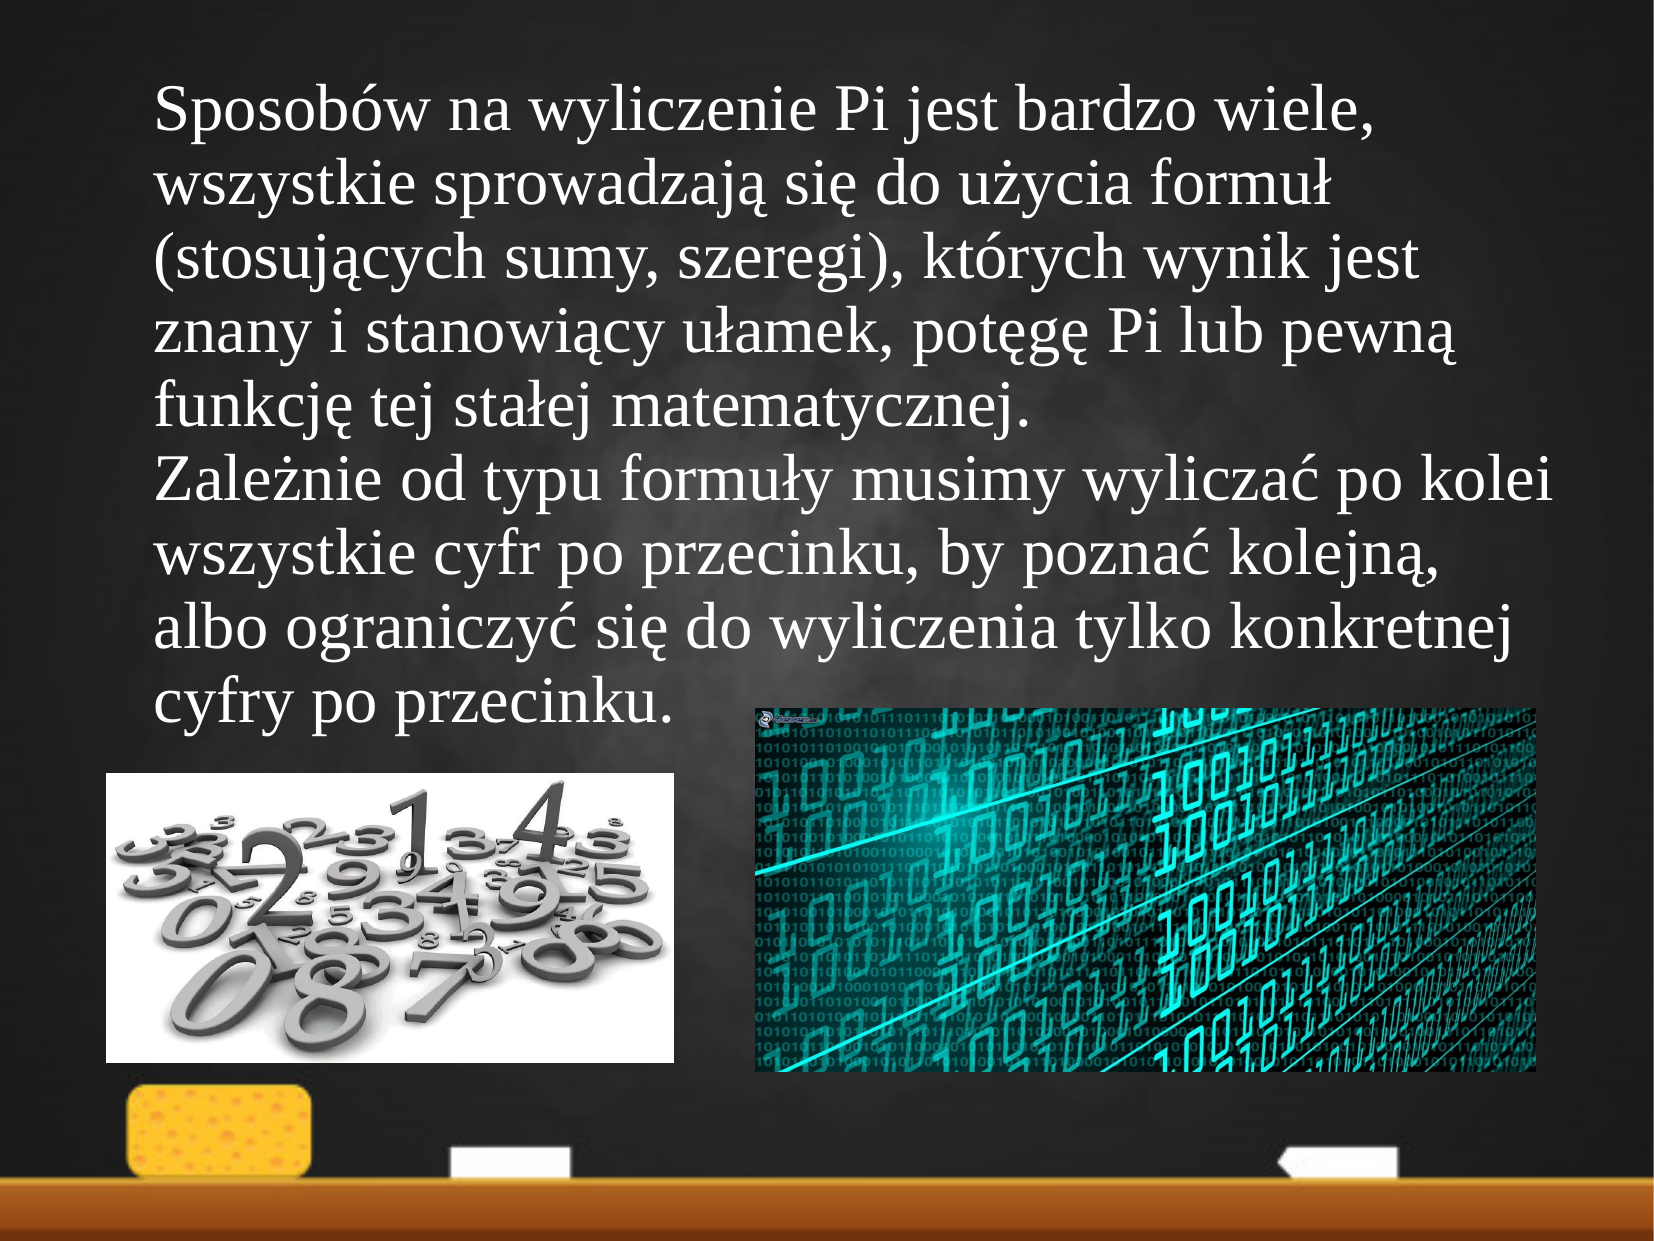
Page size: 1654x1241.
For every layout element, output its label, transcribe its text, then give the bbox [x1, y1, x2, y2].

picture [0, 0, 1654, 1241]
list Sposobów na wyliczenie Pi jest bardzo wiele, wszystkie sprowadzają się do użycia formuł (stosujących sumy, szeregi), których wynik jest znany i stanowiący ułamek, potęgę Pi lub pewną funkcję tej stałej matematycznej. Zależnie od typu formuły musimy wyliczać po kolei wszystkie cyfr po przecinku, by poznać kolejną, albo ograniczyć się do wyliczenia tylko konkretnej cyfry po przecinku. [82, 70, 1571, 890]
